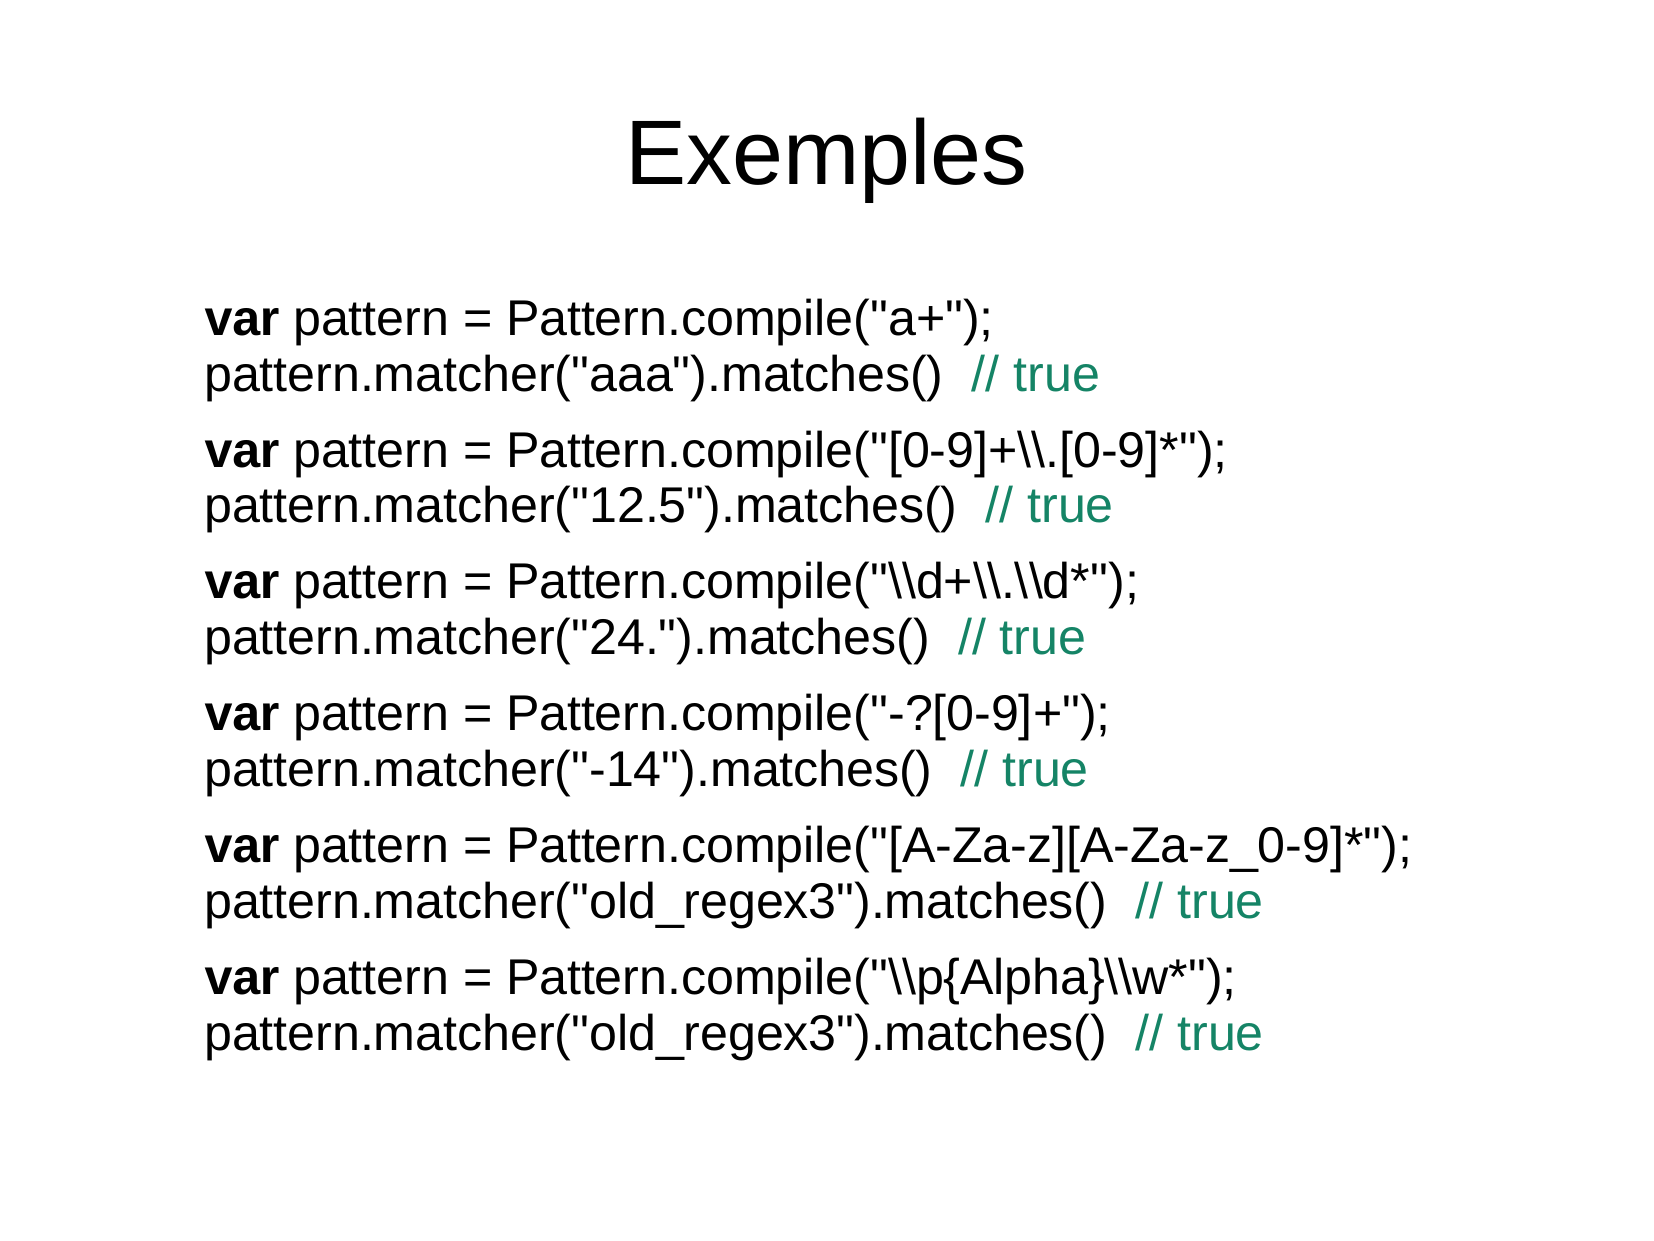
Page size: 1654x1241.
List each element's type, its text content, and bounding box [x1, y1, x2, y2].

list var pattern = Pattern.compile("a+"); pattern.matcher("aaa").matches() // true var pattern = Pattern.compile("[0-9]+\\.[0-9]*"); pattern.matcher("12.5").matches() // true var pattern = Pattern.compile("\\d+\\.\\d*"); pattern.matcher("24.").matches() // true var pattern = Pattern.compile("-?[0-9]+"); pattern.matcher("-14").matches() // true var pattern = Pattern.compile("[A-Za-z][A-Za-z_0-9]*"); pattern.matcher("old_regex3").matches() // true var pattern = Pattern.compile("\\p{Alpha}\\w*"); pattern.matcher("old_regex3").matches() // true [82, 290, 1571, 1126]
title Exemples [82, 49, 1571, 257]
